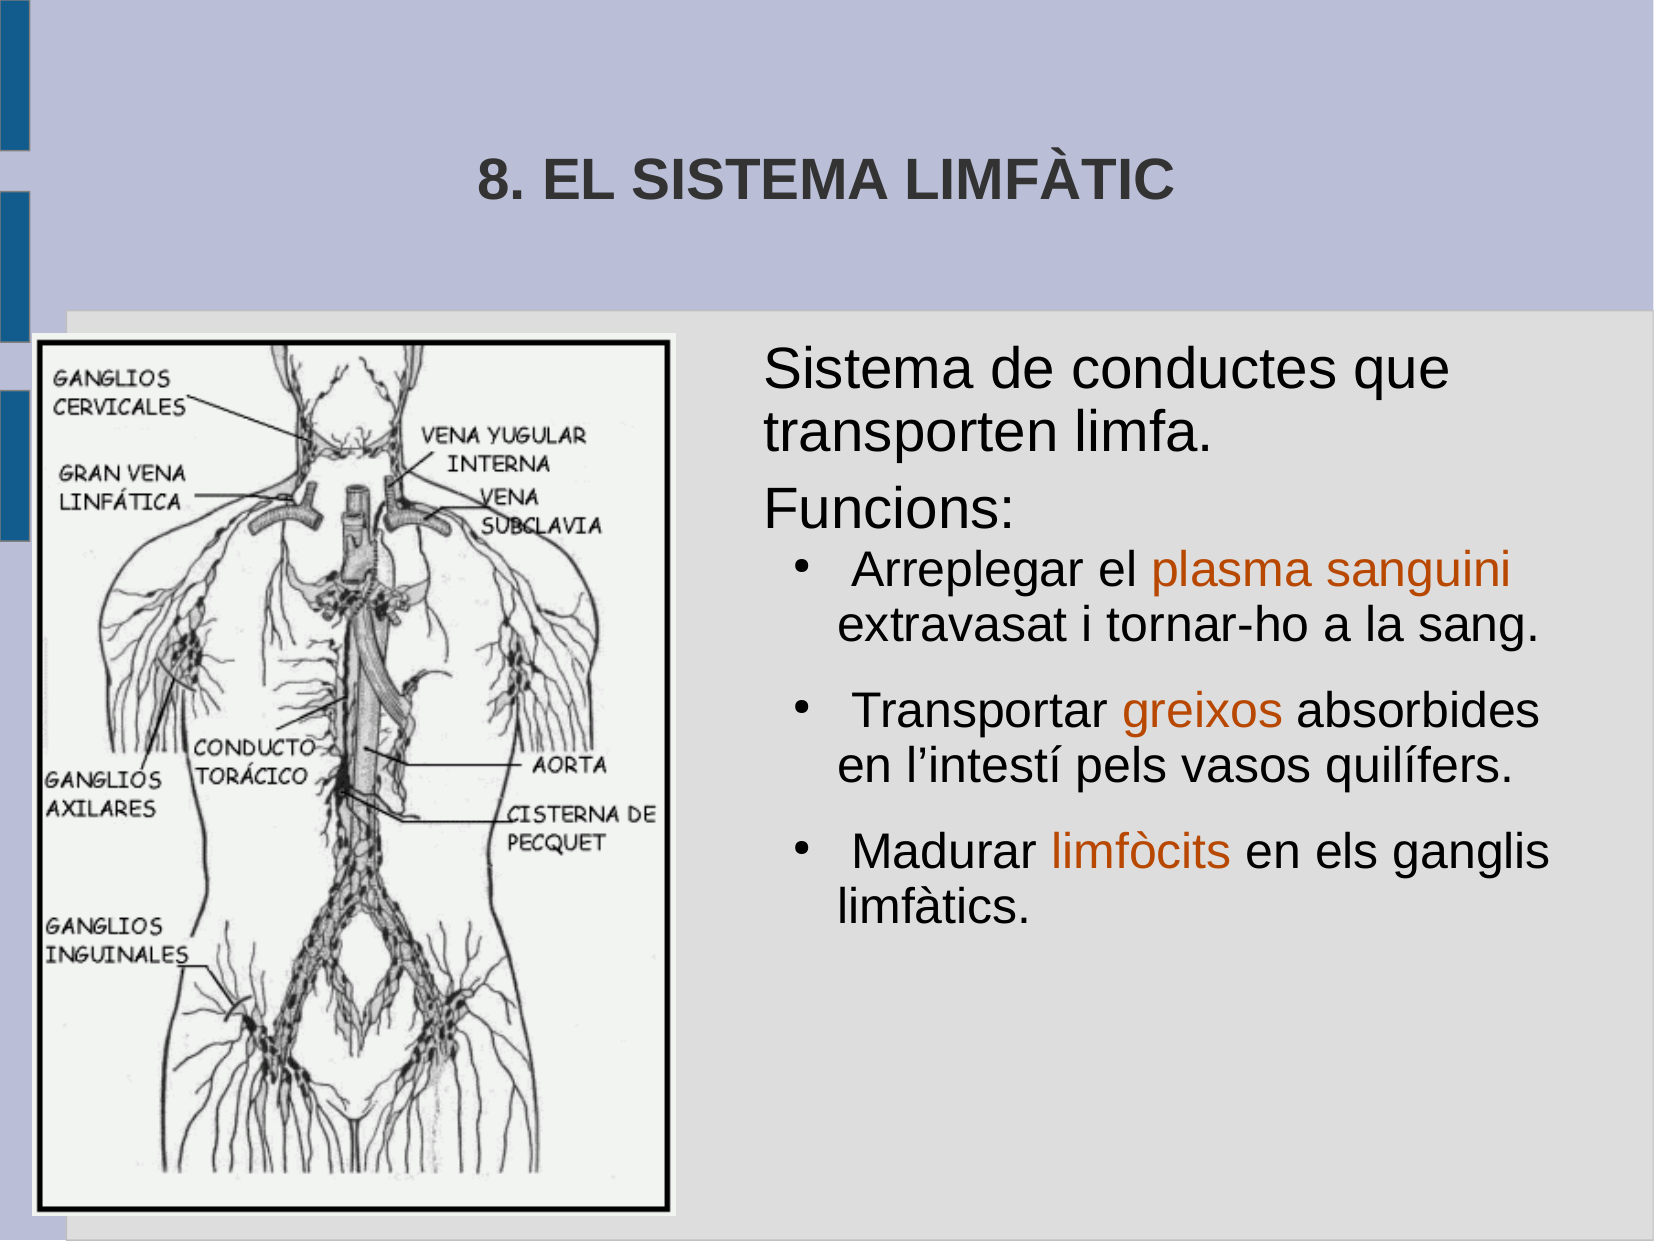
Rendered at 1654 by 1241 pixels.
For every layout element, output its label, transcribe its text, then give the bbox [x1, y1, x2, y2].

picture [32, 333, 676, 1216]
list Sistema de conductes que transporten limfa. Funcions: Arreplegar el plasma sanguini extravasat i tornar-ho a la sang. Transportar greixos absorbides en l’intestí pels vasos quilífers. Madurar limfòcits en els ganglis limfàtics. [748, 330, 1571, 1193]
title 8. EL SISTEMA LIMFÀTIC [82, 94, 1571, 219]
